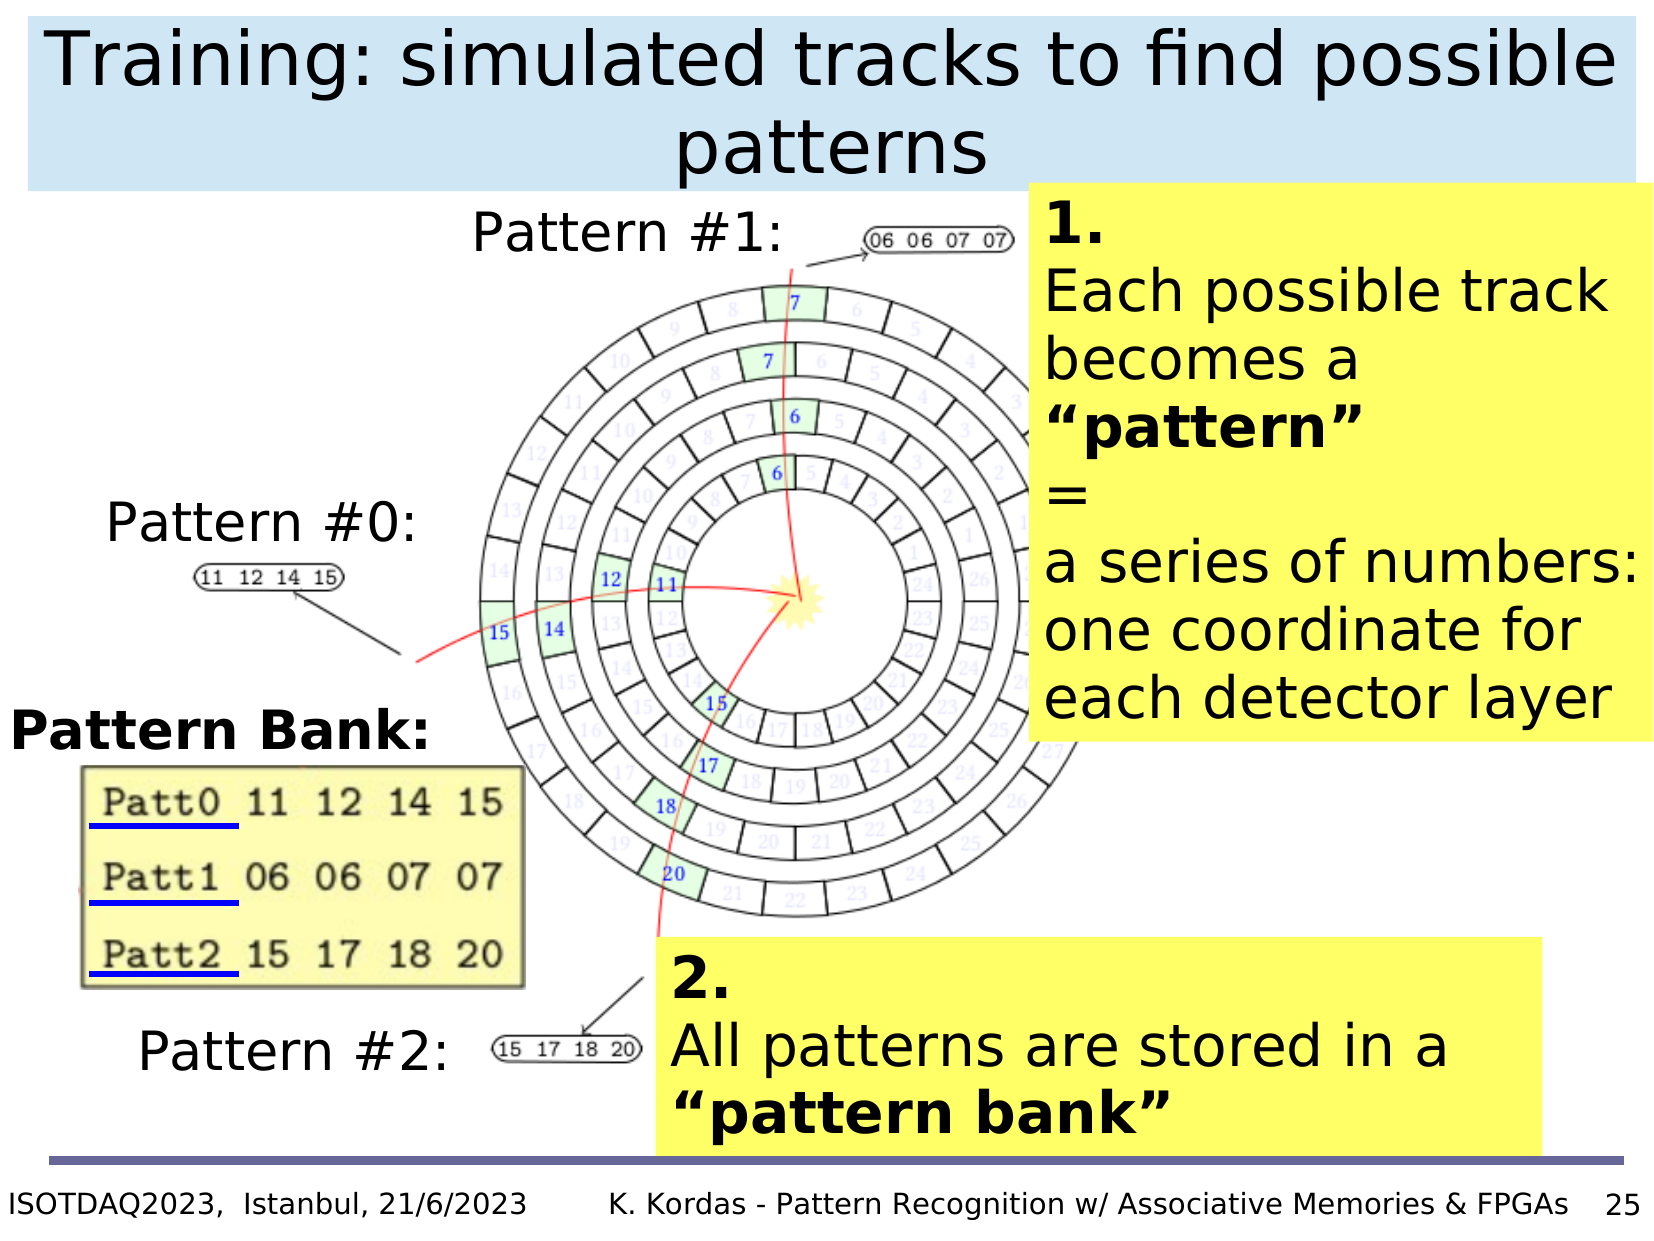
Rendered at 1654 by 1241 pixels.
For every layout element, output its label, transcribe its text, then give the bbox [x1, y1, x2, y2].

text_box Pattern #0: [90, 483, 466, 562]
text_box Pattern #2: [122, 1012, 498, 1091]
text_box Pattern #1: [456, 193, 832, 273]
text_box 1. Each possible track becomes a “pattern” = a series of numbers: one coordinate for each detector layer [1029, 182, 1654, 742]
text_box Pattern Bank: [0, 691, 626, 770]
picture [78, 207, 1460, 1069]
title Training: simulated tracks to find possible patterns [27, 16, 1637, 192]
text_box 2. All patterns are stored in a “pattern bank” [655, 936, 1543, 1156]
